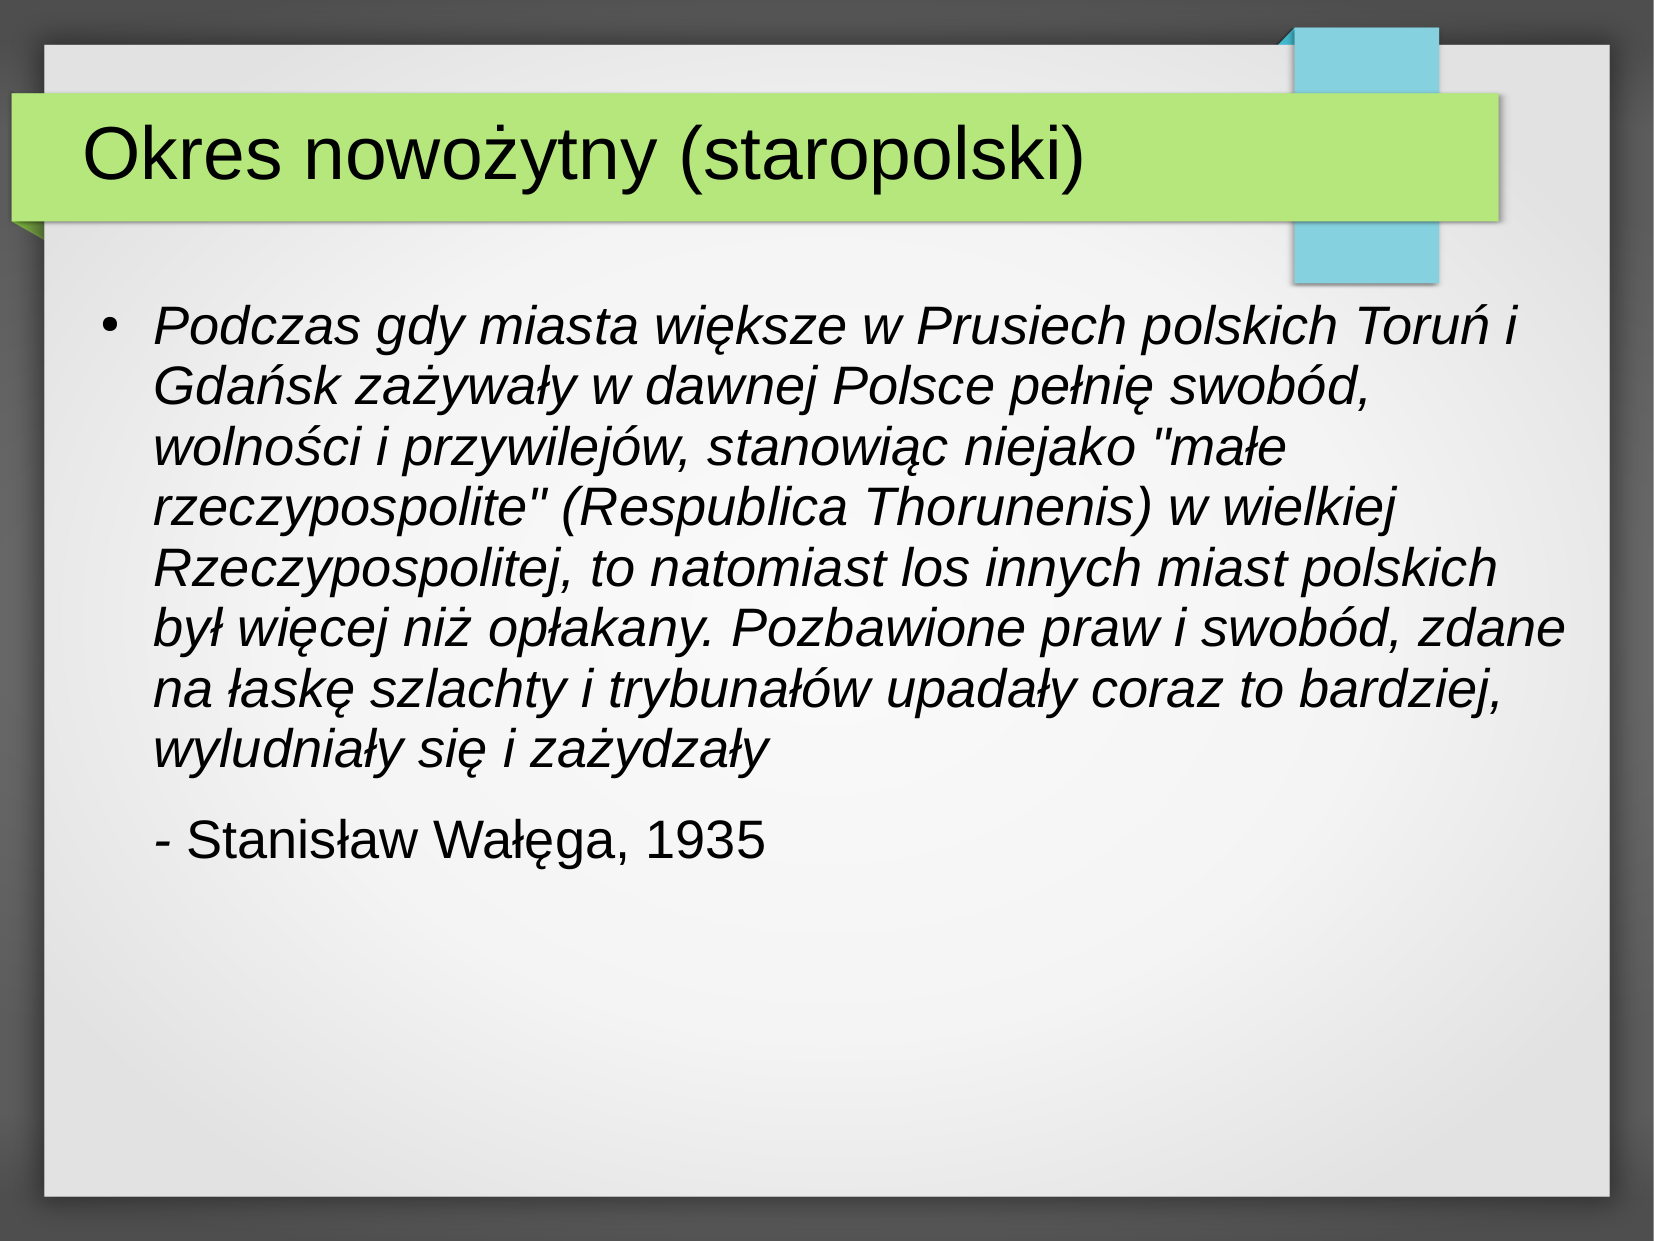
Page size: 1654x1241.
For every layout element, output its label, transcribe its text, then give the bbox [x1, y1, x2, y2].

list Podczas gdy miasta większe w Prusiech polskich Toruń i Gdańsk zażywały w dawnej Polsce pełnię swobód, wolności i przywilejów, stanowiąc niejako "małe rzeczypospolite" (Respublica Thorunenis) w wielkiej Rzeczypospolitej, to natomiast los innych miast polskich był więcej niż opłakany. Pozbawione praw i swobód, zdane na łaskę szlachty i trybunałów upadały coraz to bardziej, wyludniały się i zażydzały - Stanisław Wałęga, 1935 [82, 295, 1571, 1015]
picture [0, 0, 1654, 1241]
title Okres nowożytny (staropolski) [82, 94, 1264, 213]
